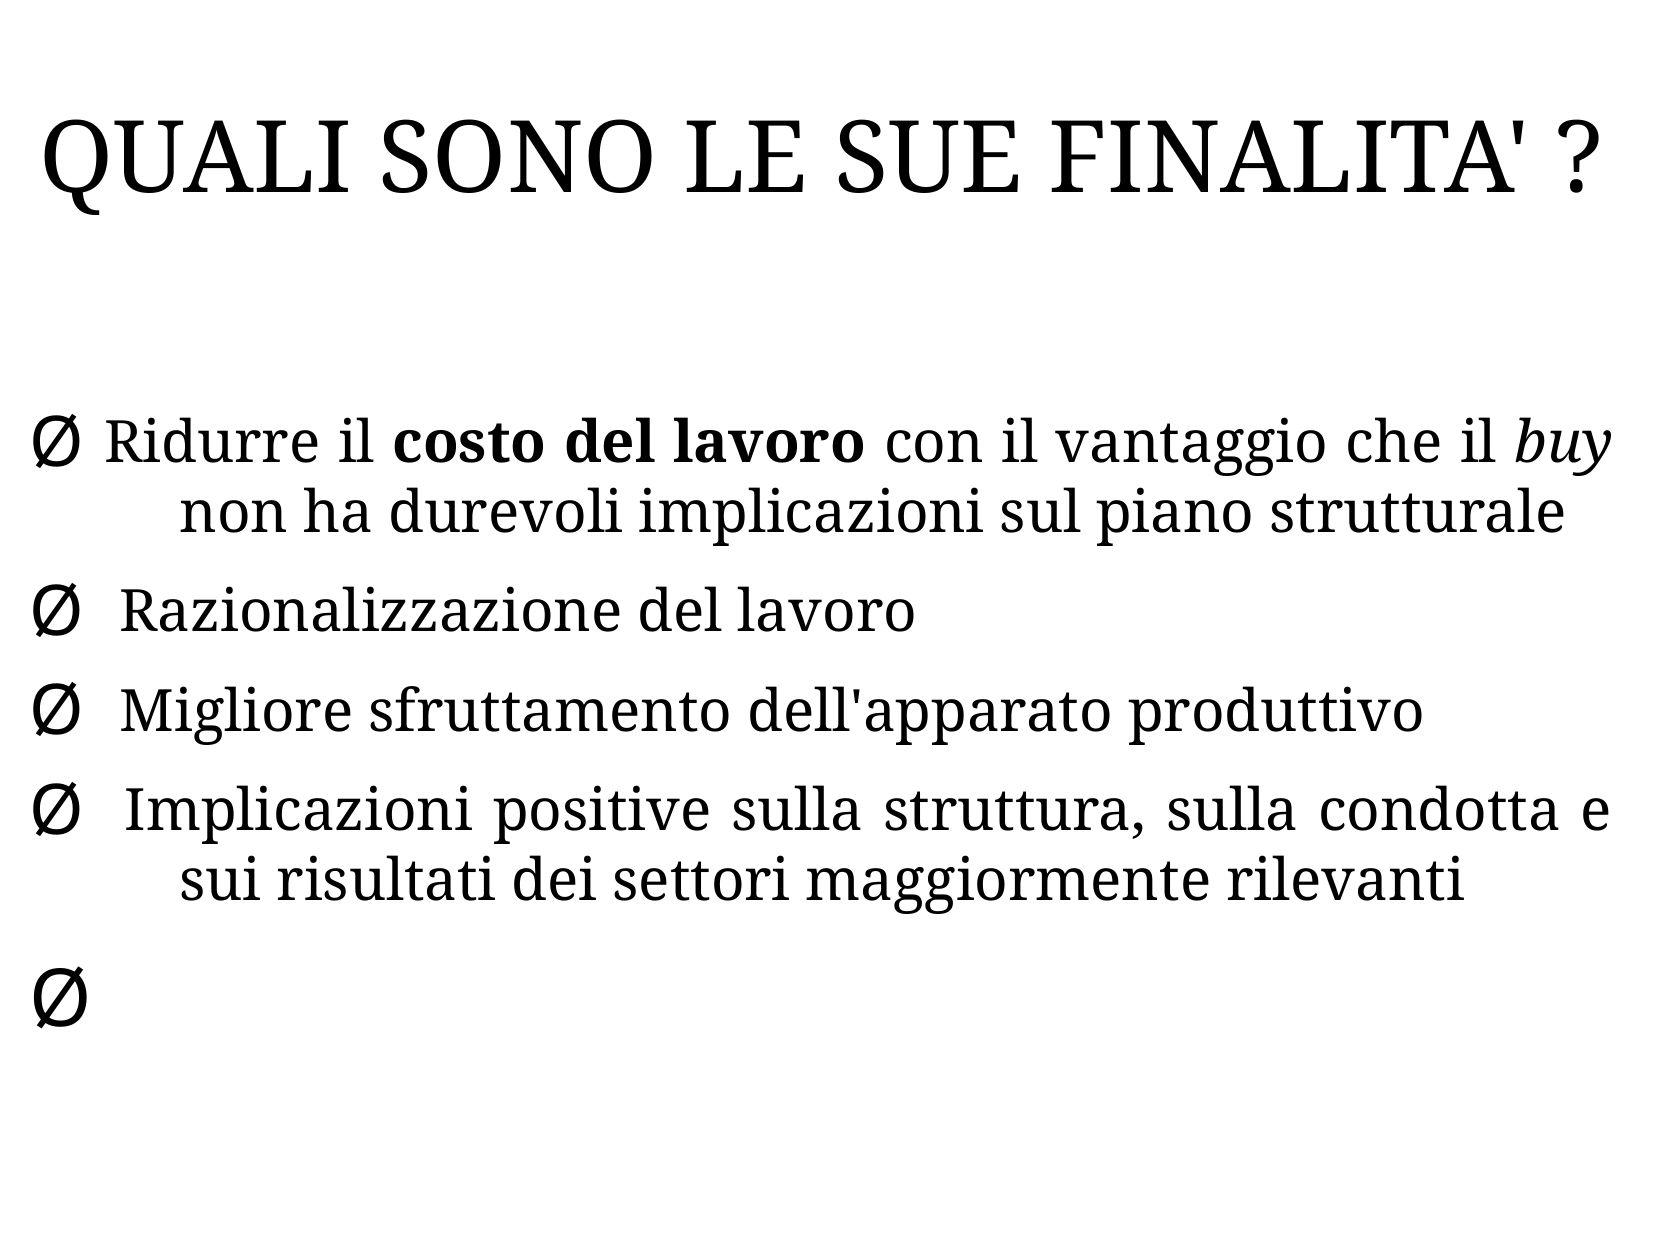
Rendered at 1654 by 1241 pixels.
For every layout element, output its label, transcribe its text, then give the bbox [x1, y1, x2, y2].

list Ridurre il costo del lavoro con il vantaggio che il buy non ha durevoli implicazioni sul piano strutturale Razionalizzazione del lavoro Migliore sfruttamento dell'apparato produttivo Implicazioni positive sulla struttura, sulla condotta e sui risultati dei settori maggiormente rilevanti [29, 304, 1614, 1139]
title QUALI SONO LE SUE FINALITA' ? [29, 49, 1614, 257]
